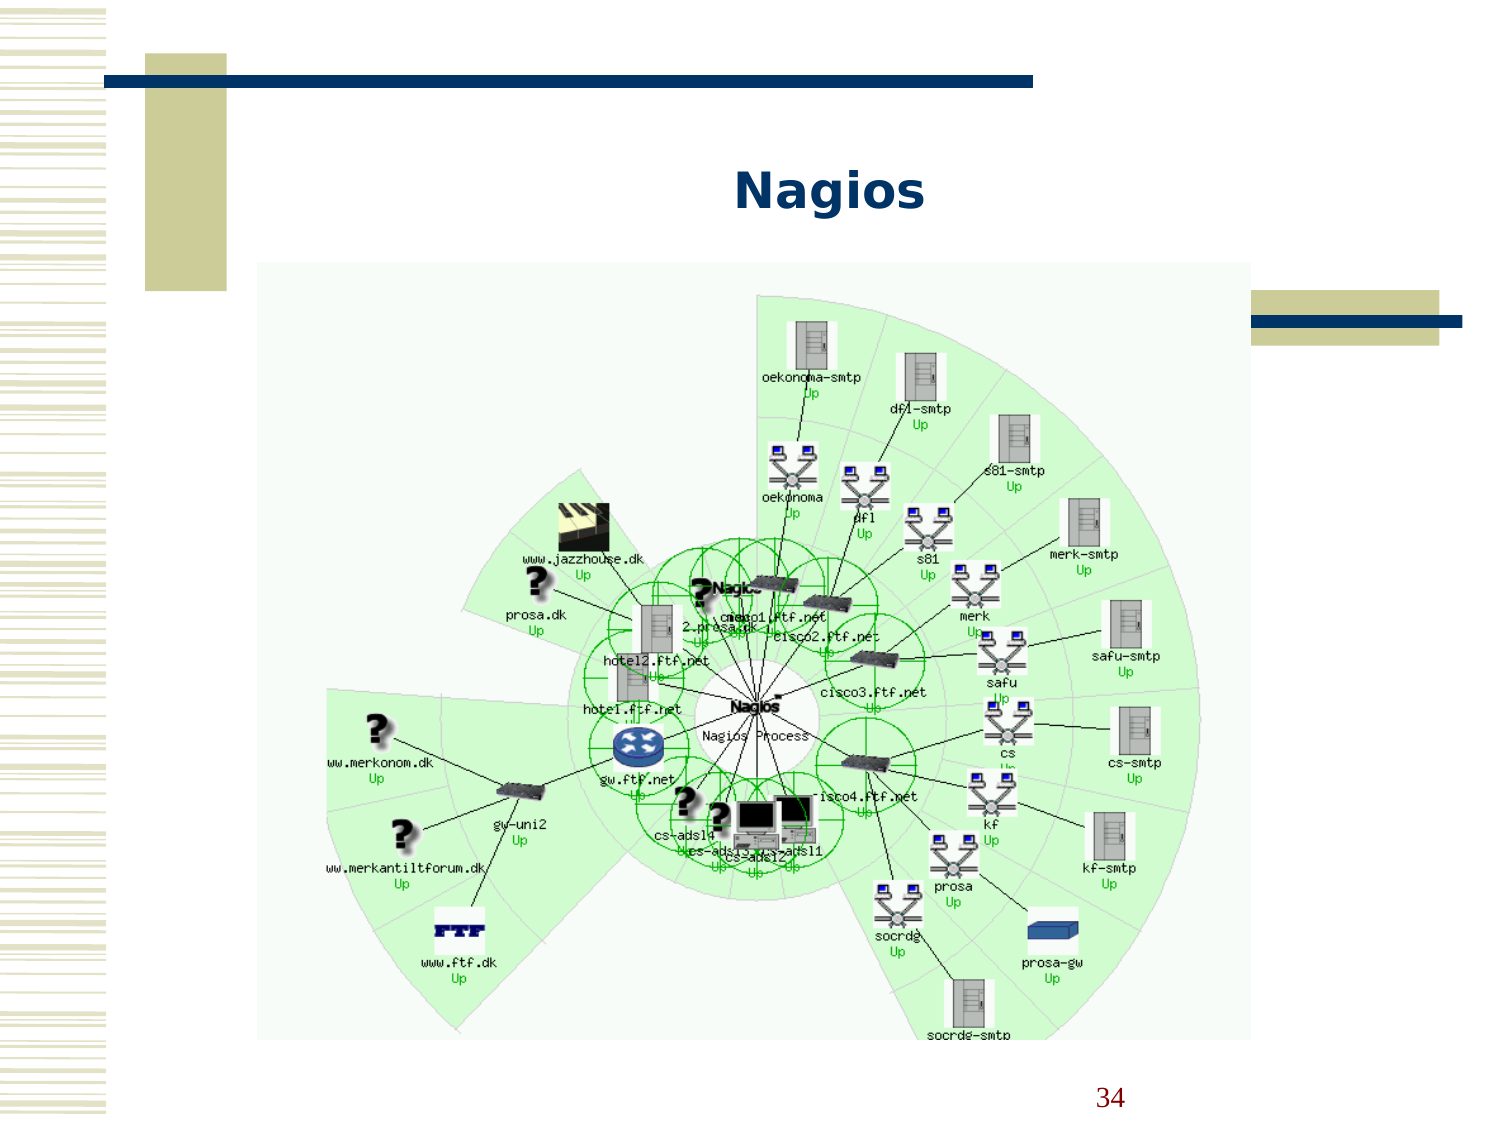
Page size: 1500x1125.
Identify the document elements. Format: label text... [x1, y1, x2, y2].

picture [257, 263, 1251, 1040]
title Nagios [225, 99, 1436, 288]
